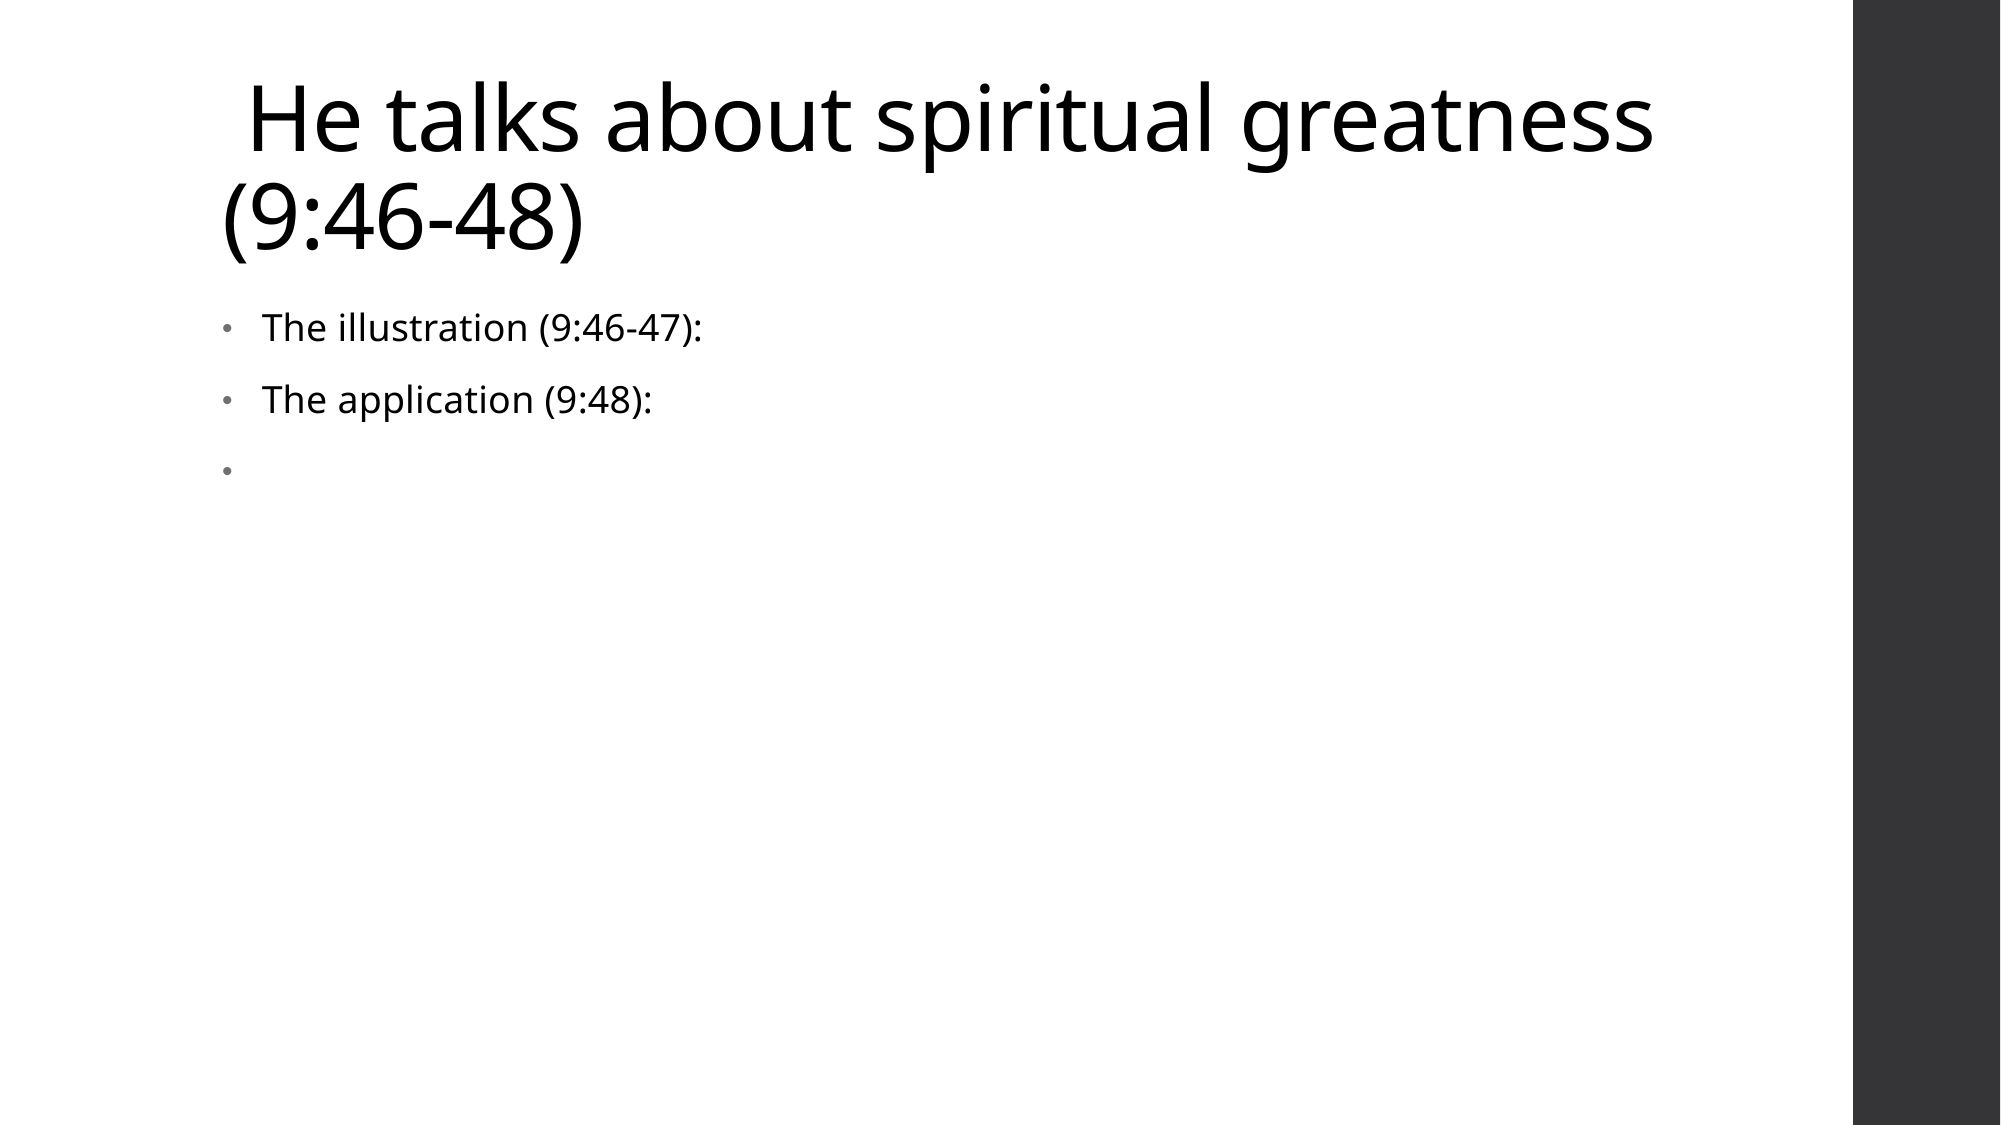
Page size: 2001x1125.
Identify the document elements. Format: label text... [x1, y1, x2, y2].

title He talks about spiritual greatness (9:46-48) [206, 60, 1797, 278]
list The illustration (9:46-47): The application (9:48): [206, 299, 1617, 1014]
